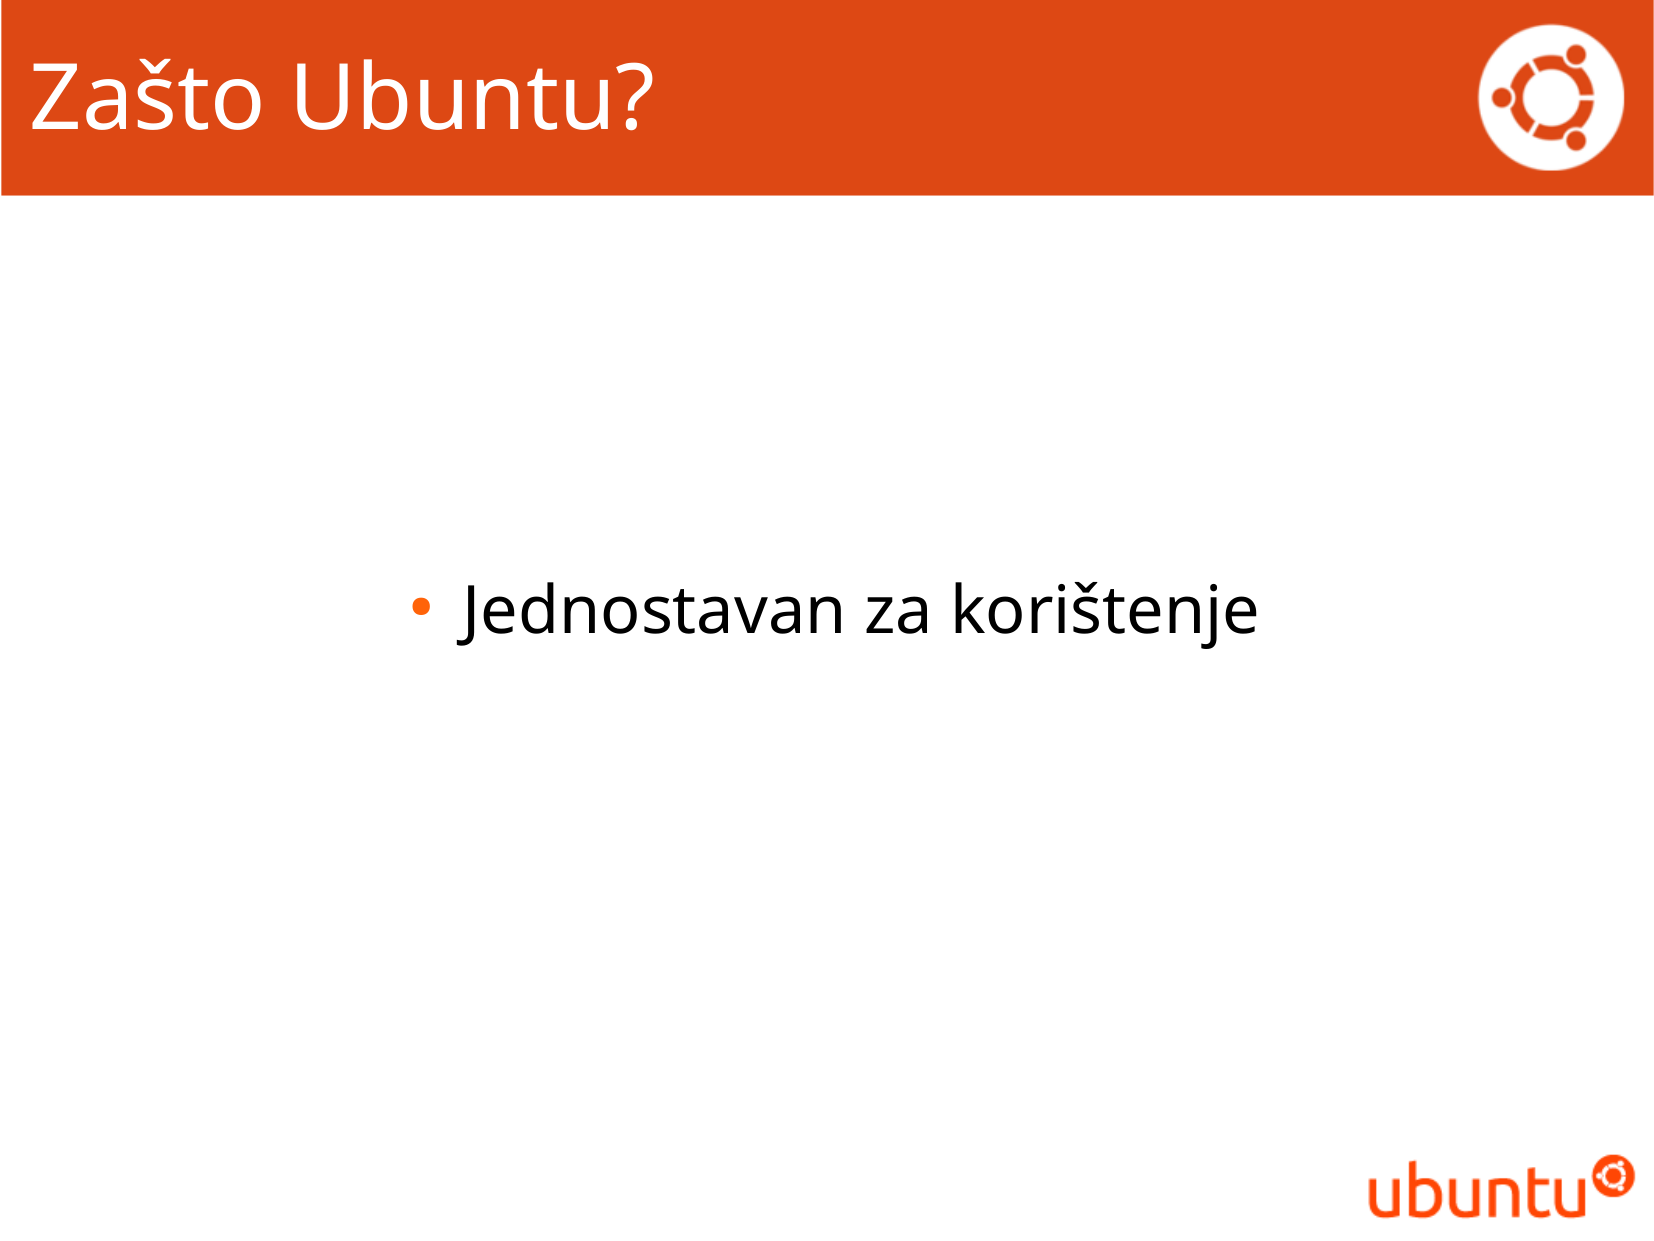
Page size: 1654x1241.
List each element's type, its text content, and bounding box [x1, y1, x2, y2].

title Zašto Ubuntu? [29, 11, 1459, 178]
picture [0, 0, 1654, 1241]
list Jednostavan za korištenje [82, 562, 1571, 1109]
